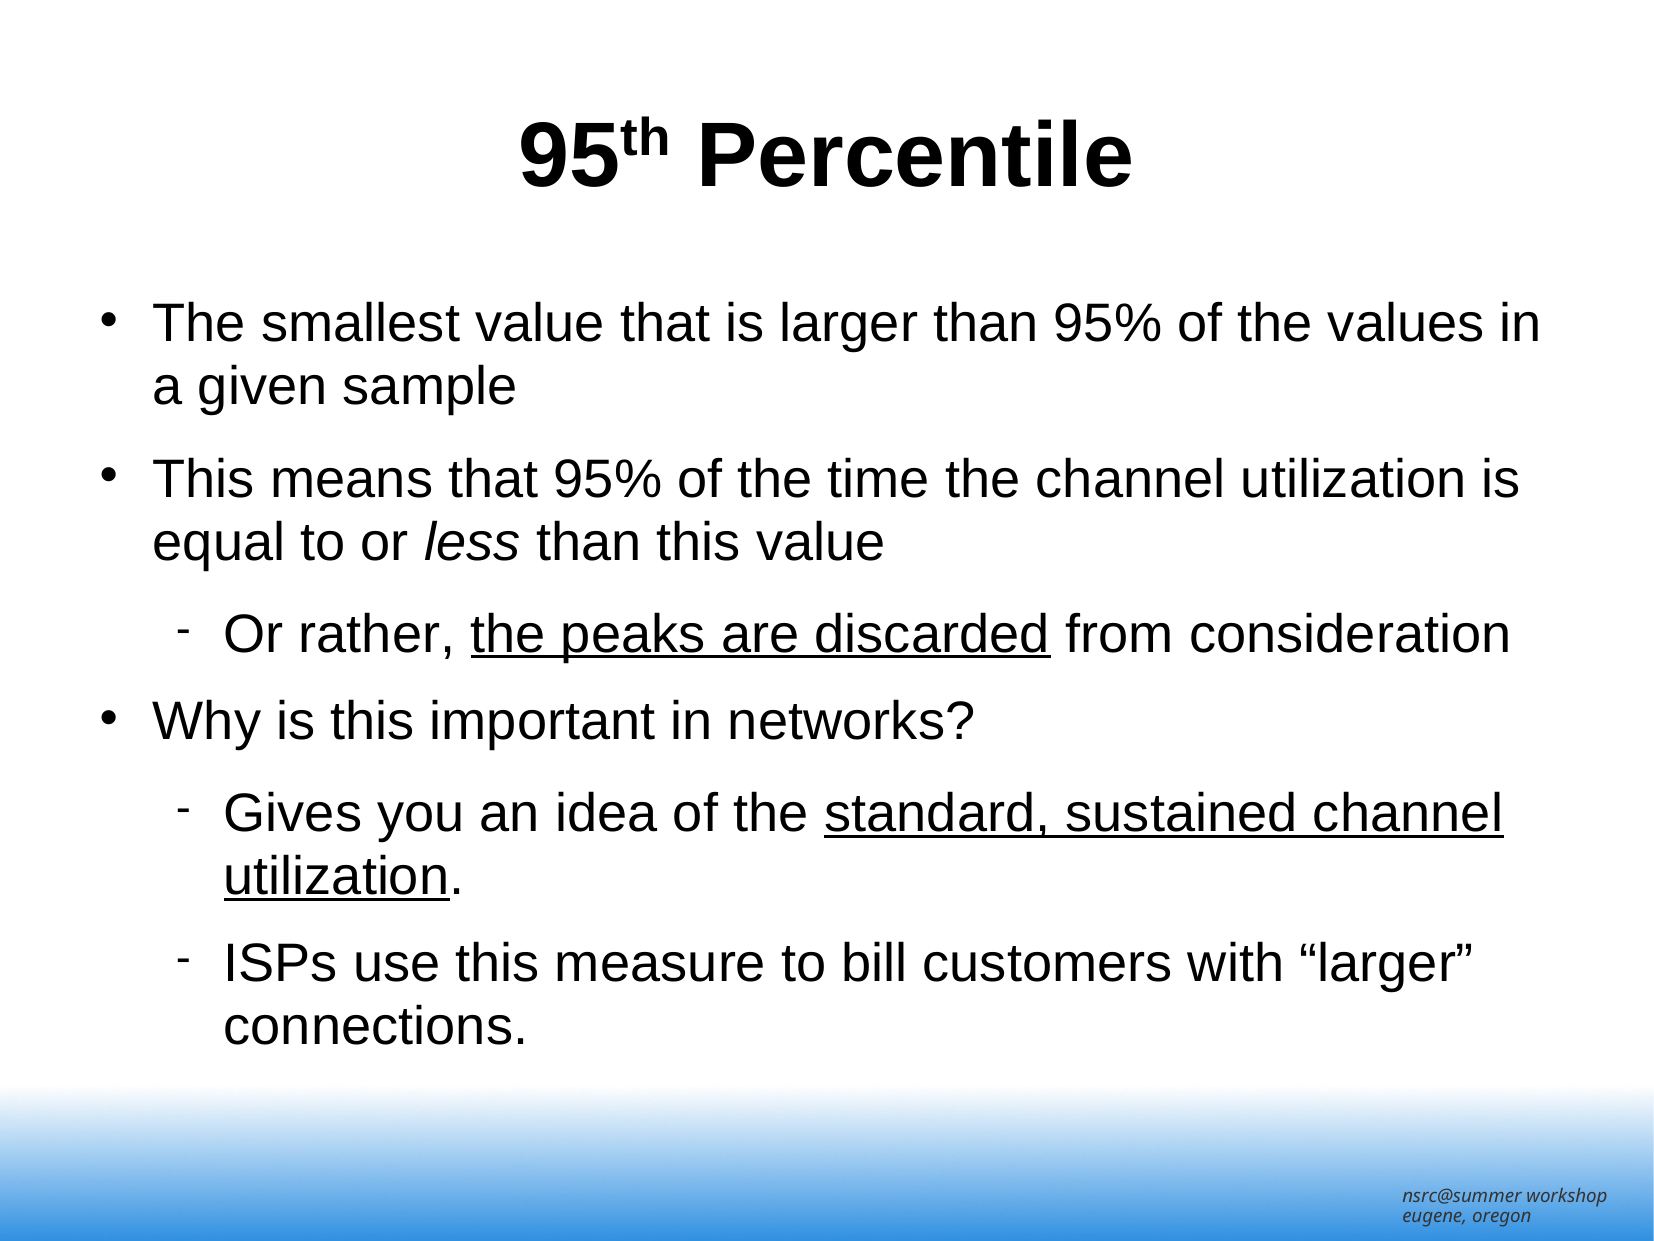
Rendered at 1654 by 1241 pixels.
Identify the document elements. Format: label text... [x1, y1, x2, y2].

picture [0, 1083, 1654, 1241]
list The smallest value that is larger than 95% of the values in a given sample This means that 95% of the time the channel utilization is equal to or less than this value Or rather, the peaks are discarded from consideration Why is this important in networks? Gives you an idea of the standard, sustained channel utilization. ISPs use this measure to bill customers with “larger” connections. [82, 290, 1571, 1109]
title 95th Percentile [82, 49, 1571, 257]
